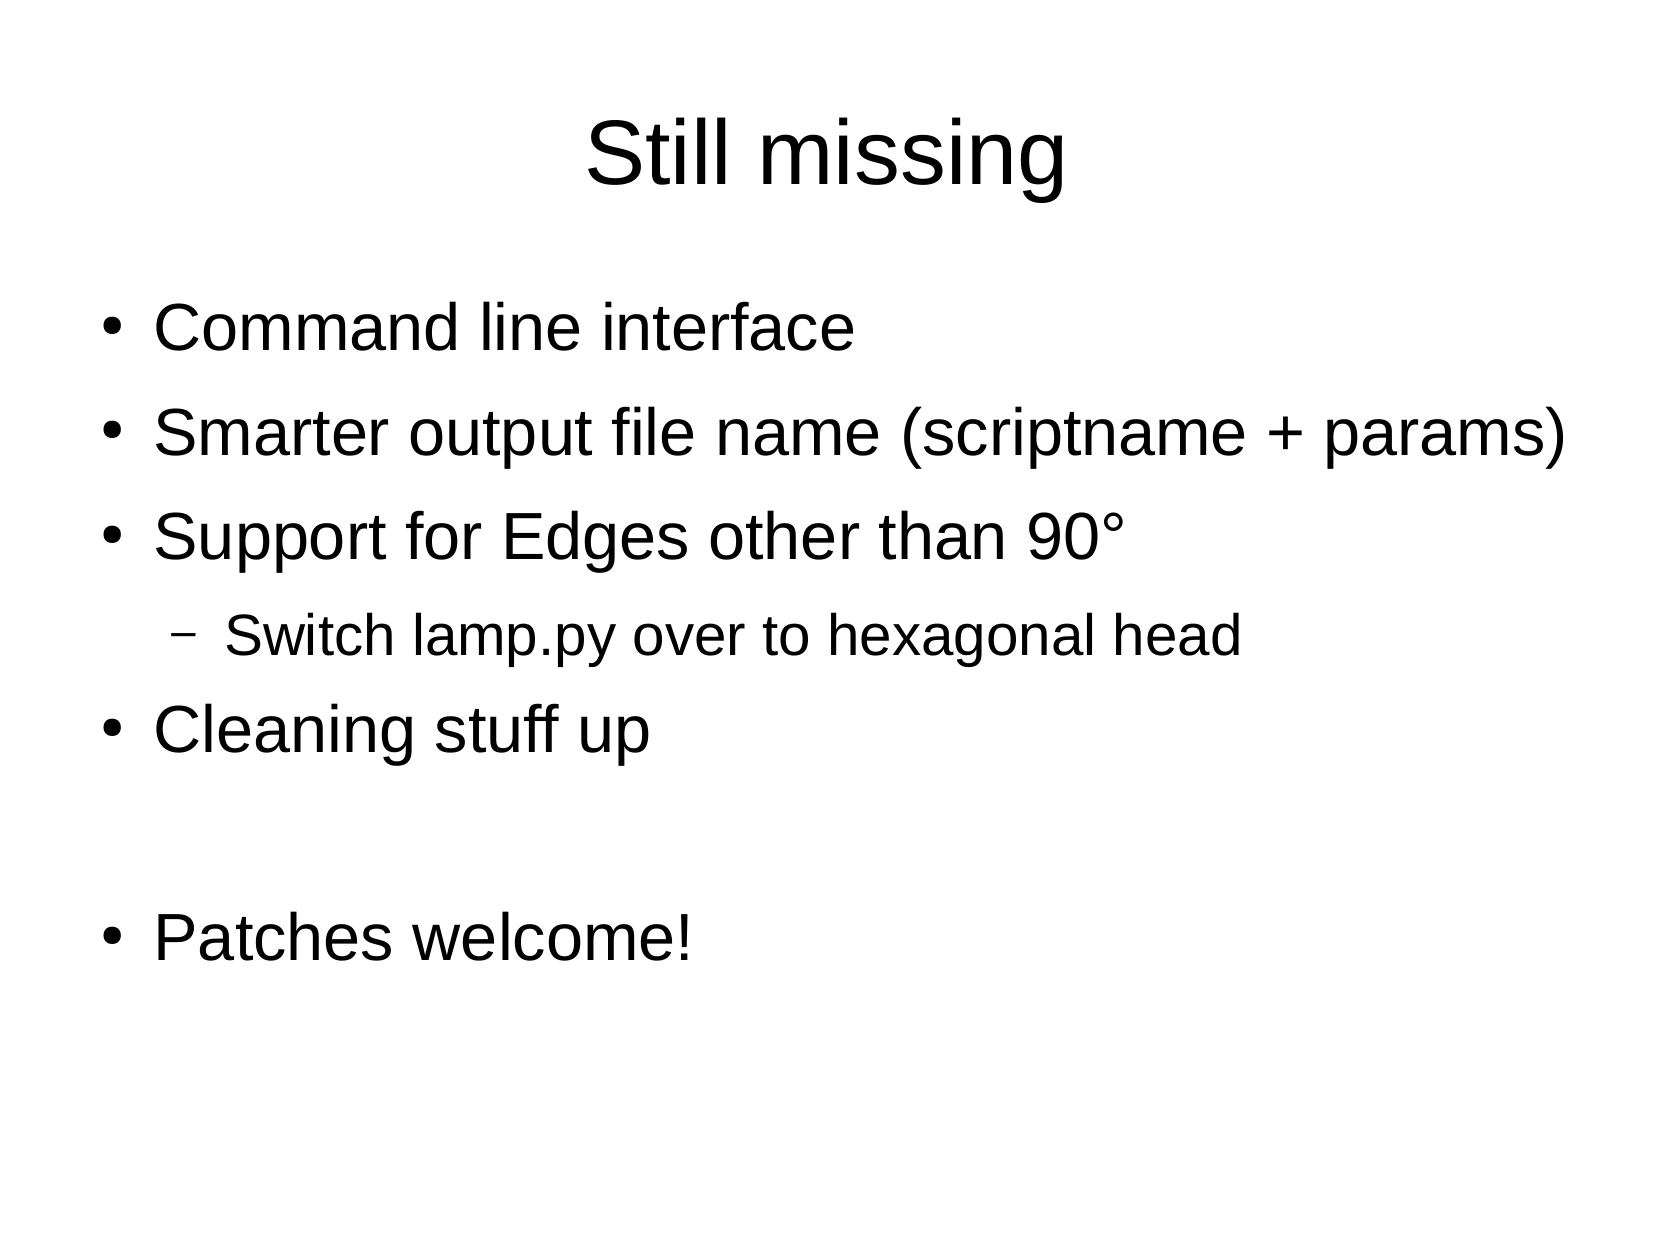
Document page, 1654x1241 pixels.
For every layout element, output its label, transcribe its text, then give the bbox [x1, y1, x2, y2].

list Command line interface Smarter output file name (scriptname + params) Support for Edges other than 90° Switch lamp.py over to hexagonal head Cleaning stuff up Patches welcome! [82, 290, 1571, 1010]
title Still missing [82, 49, 1571, 257]
